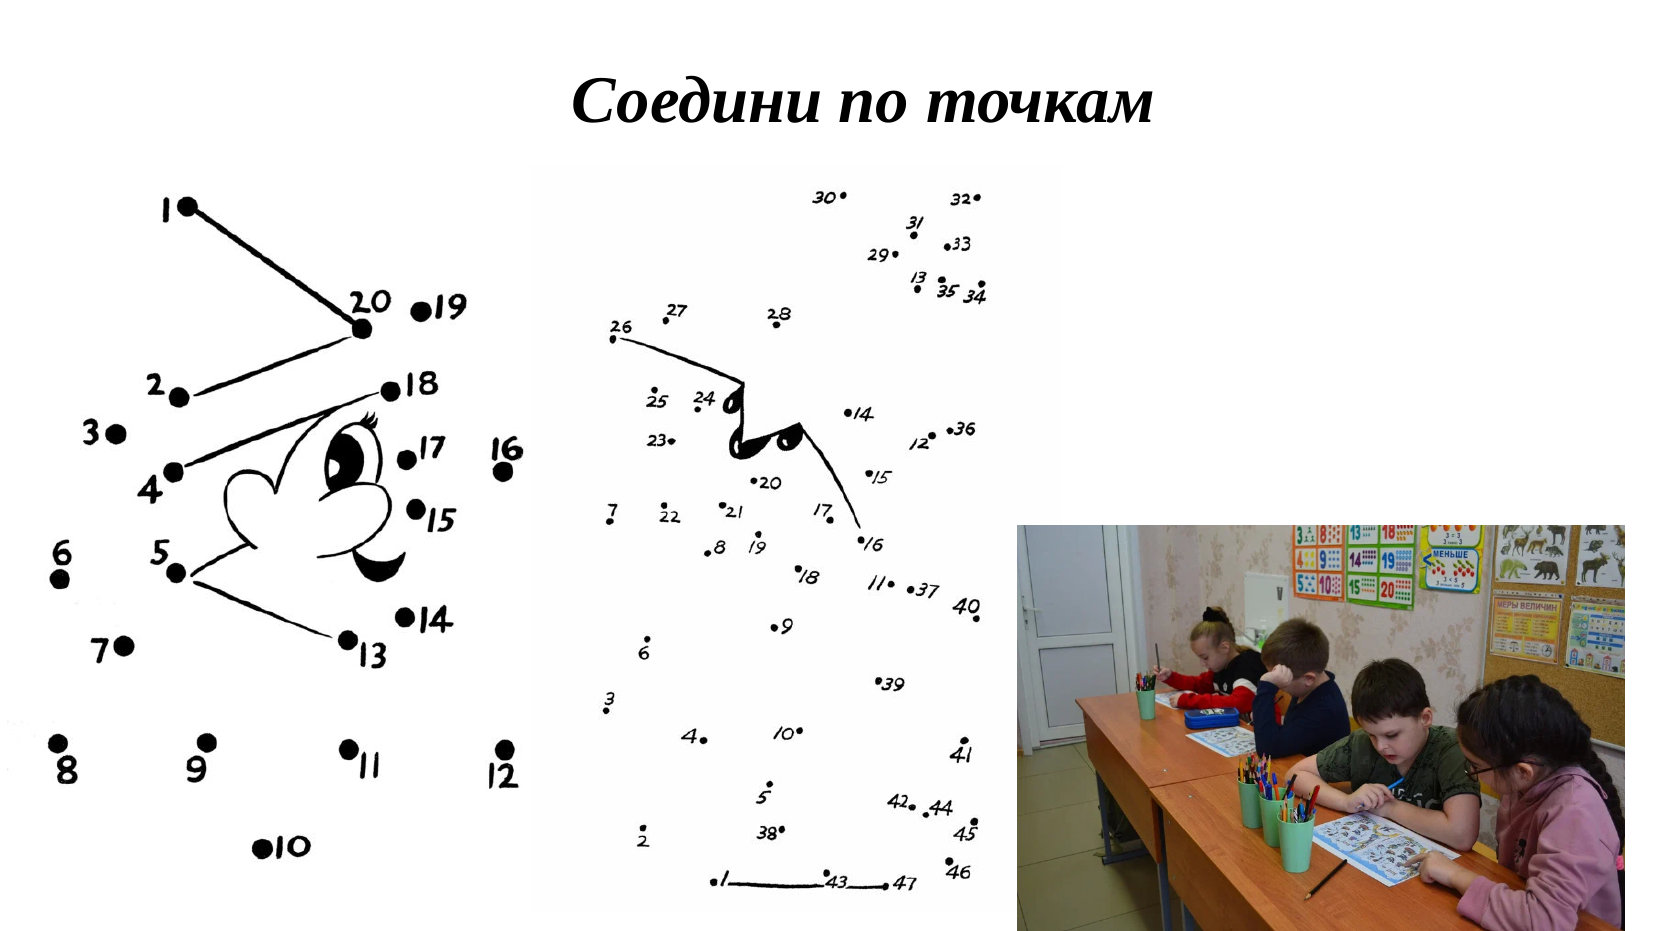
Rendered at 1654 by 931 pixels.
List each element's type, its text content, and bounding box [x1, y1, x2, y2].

title Соедини по точкам [82, 21, 1571, 178]
picture [0, 147, 1625, 931]
